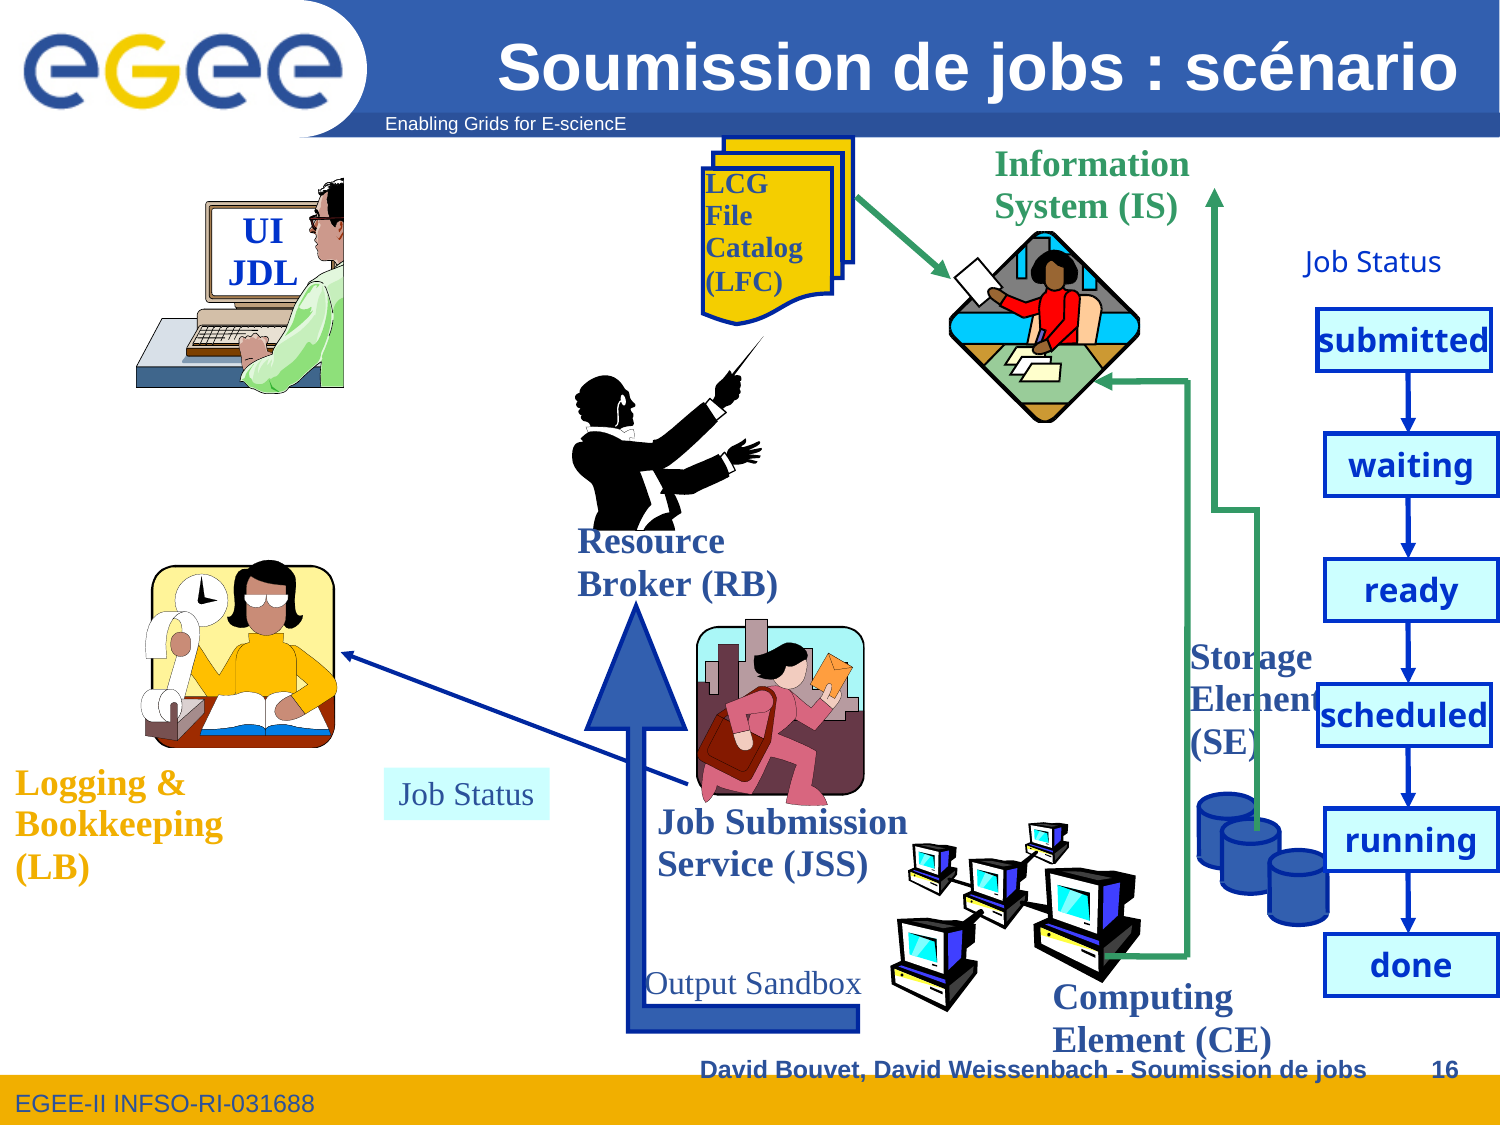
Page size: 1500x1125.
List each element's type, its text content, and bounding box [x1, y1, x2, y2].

chart [140, 556, 341, 748]
text_box Computing Element (CE)‏ [1037, 968, 1288, 1069]
text_box Storage Element (SE)‏ [1175, 628, 1184, 771]
text_box running [1324, 808, 1498, 872]
chart [136, 177, 344, 394]
text_box Resource Broker (RB)‏ [562, 512, 863, 613]
text_box Job Submission Service (JSS)‏ [645, 792, 923, 894]
picture [887, 818, 1141, 1019]
text_box [713, 137, 853, 294]
text_box Logging & Bookkeeping (LB)‏ [0, 753, 239, 896]
text_box Storage Element (SE)‏ [1191, 628, 1254, 771]
picture [18, 30, 349, 112]
text_box Information System (IS)‏ [979, 135, 1215, 236]
chart [696, 618, 865, 792]
text_box UI JDL [213, 202, 314, 302]
text_box ready [1324, 558, 1498, 622]
chart [571, 336, 764, 512]
title Soumission de jobs : scénario [369, 9, 1475, 126]
chart [948, 231, 1141, 423]
text_box done [1324, 933, 1498, 997]
text_box waiting [1324, 433, 1498, 497]
text_box [1198, 793, 1328, 925]
text_box Job Status [383, 767, 550, 821]
text_box [586, 605, 859, 1032]
text_box Storage Element (SE)‏ [1260, 628, 1339, 771]
text_box scheduled [1317, 683, 1492, 747]
text_box [702, 307, 782, 325]
text_box Job Status [1290, 233, 1500, 289]
text_box LCG File Catalog (LFC)‏ [690, 159, 819, 307]
text_box submitted [1317, 308, 1491, 372]
text_box Output Sandbox [629, 957, 878, 1010]
